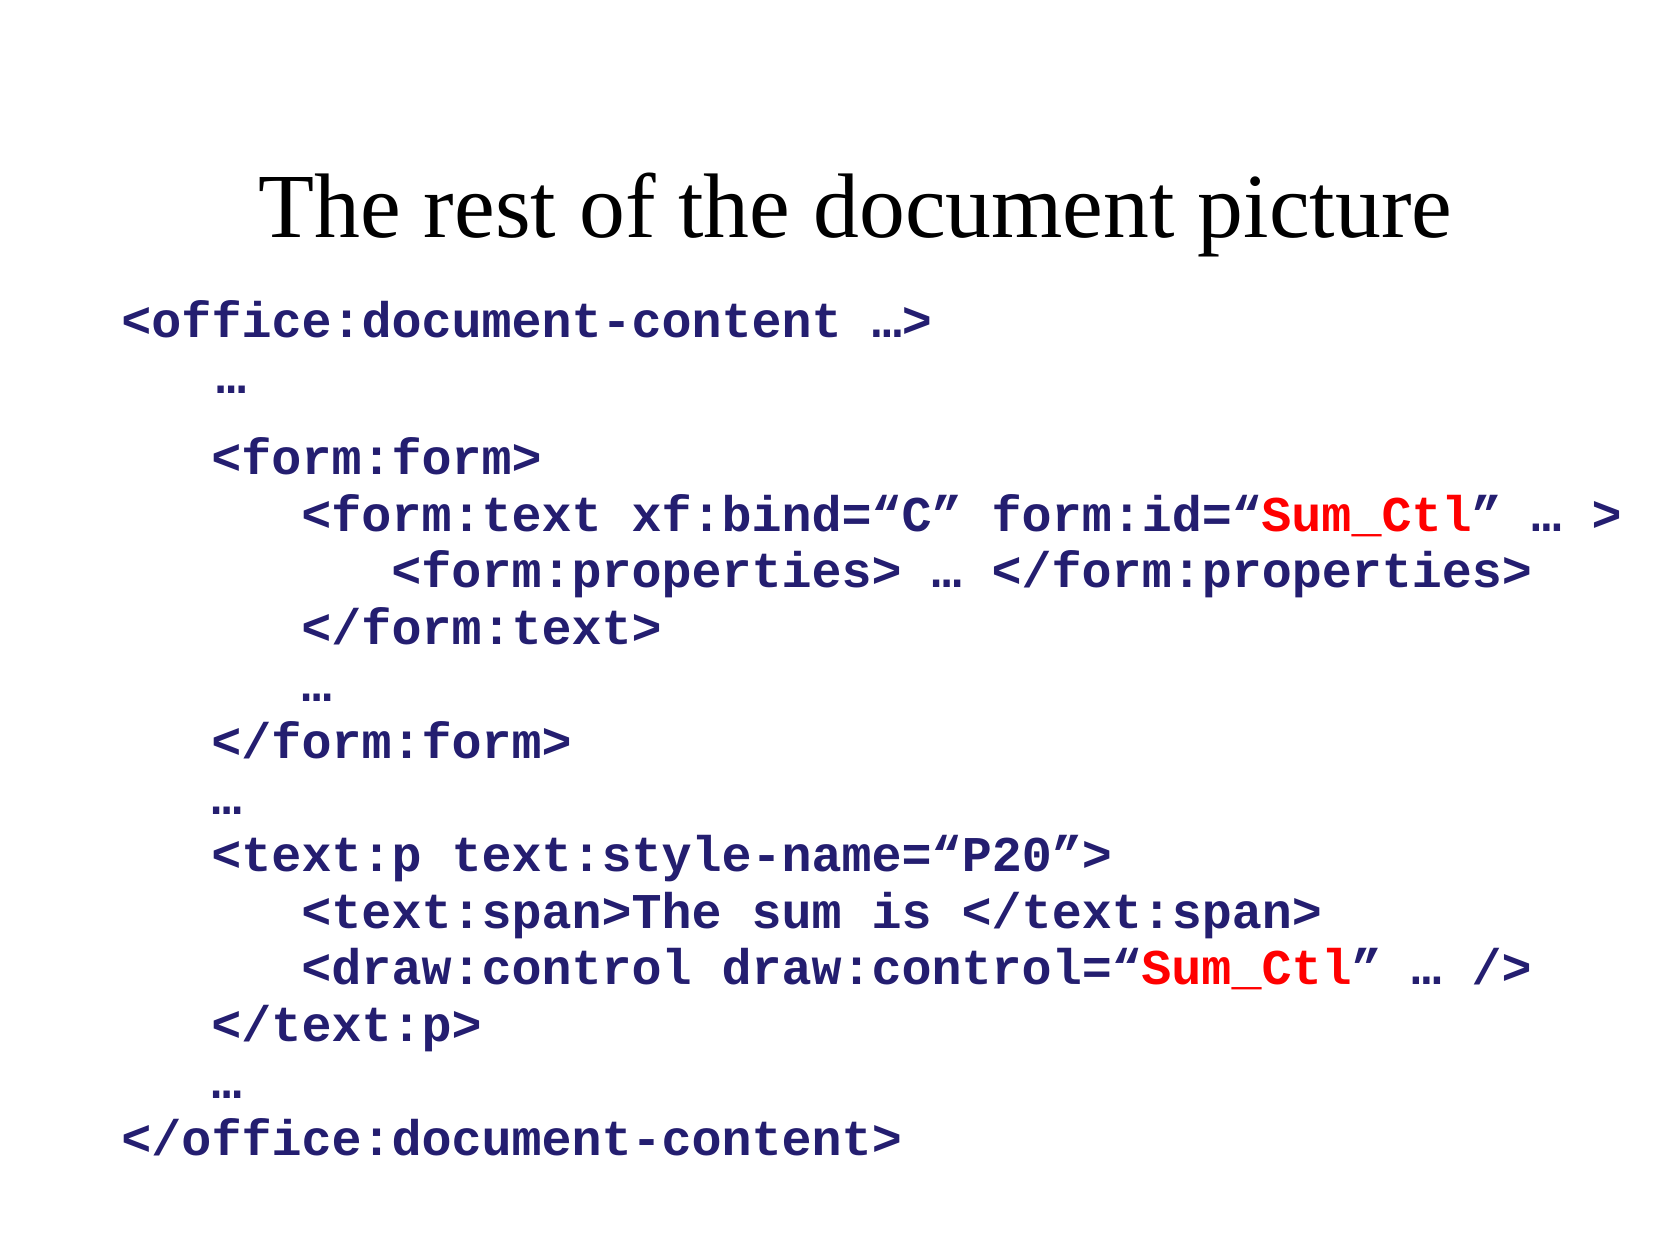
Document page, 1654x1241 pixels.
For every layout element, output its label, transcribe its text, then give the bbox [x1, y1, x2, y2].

list <office:document-content …> … <form:form> <form:text xf:bind=“C” form:id=“Sum_Ctl” … > <form:properties> … </form:properties> </form:text> … </form:form> … <text:p text:style-name=“P20”> <text:span>The sum is </text:span> <draw:control draw:control=“Sum_Ctl” … /> </text:p> … </office:document-content> [121, 295, 1634, 1197]
title The rest of the document picture [121, 102, 1592, 295]
